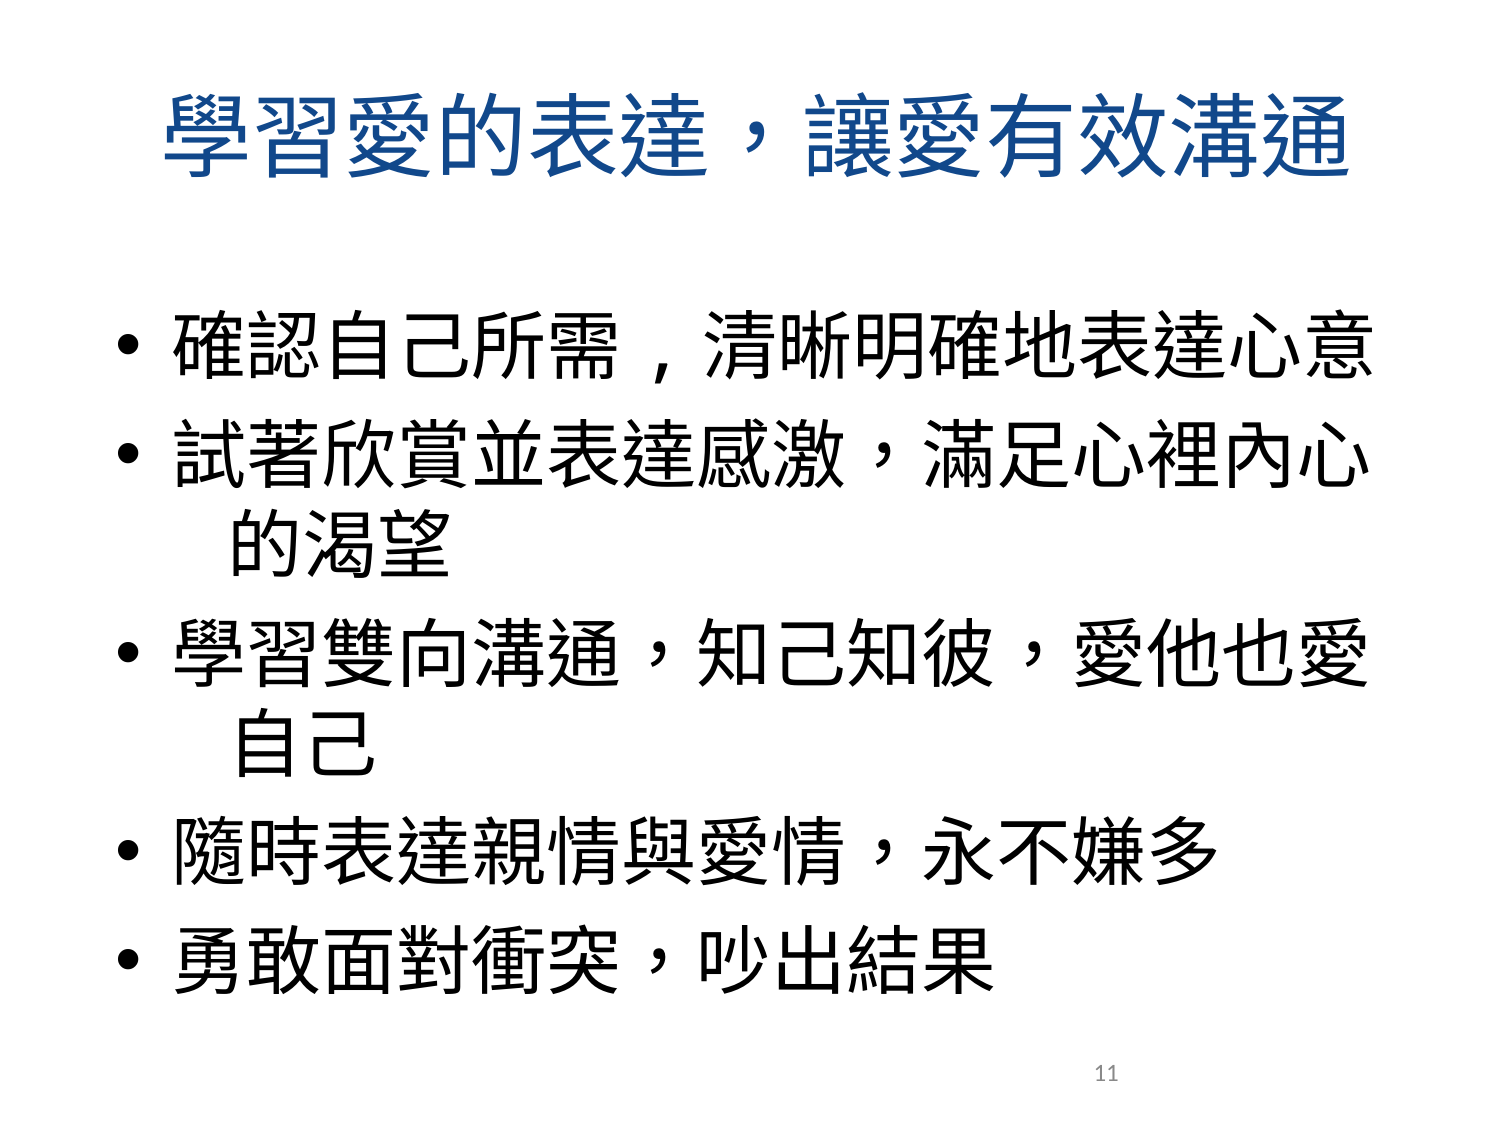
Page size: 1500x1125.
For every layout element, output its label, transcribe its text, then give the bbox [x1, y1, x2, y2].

title 學習愛的表達，讓愛有效溝通 [88, 35, 1426, 233]
text_box [1078, 1039, 1426, 1103]
list 確認自己所需,清晰明確地表達心意 試著欣賞並表達感激，滿足心裡內心的渴望 學習雙向溝通，知己知彼，愛他也愛自己 隨時表達親情與愛情，永不嫌多 勇敢面對衝突，吵出結果 [100, 290, 1459, 1038]
